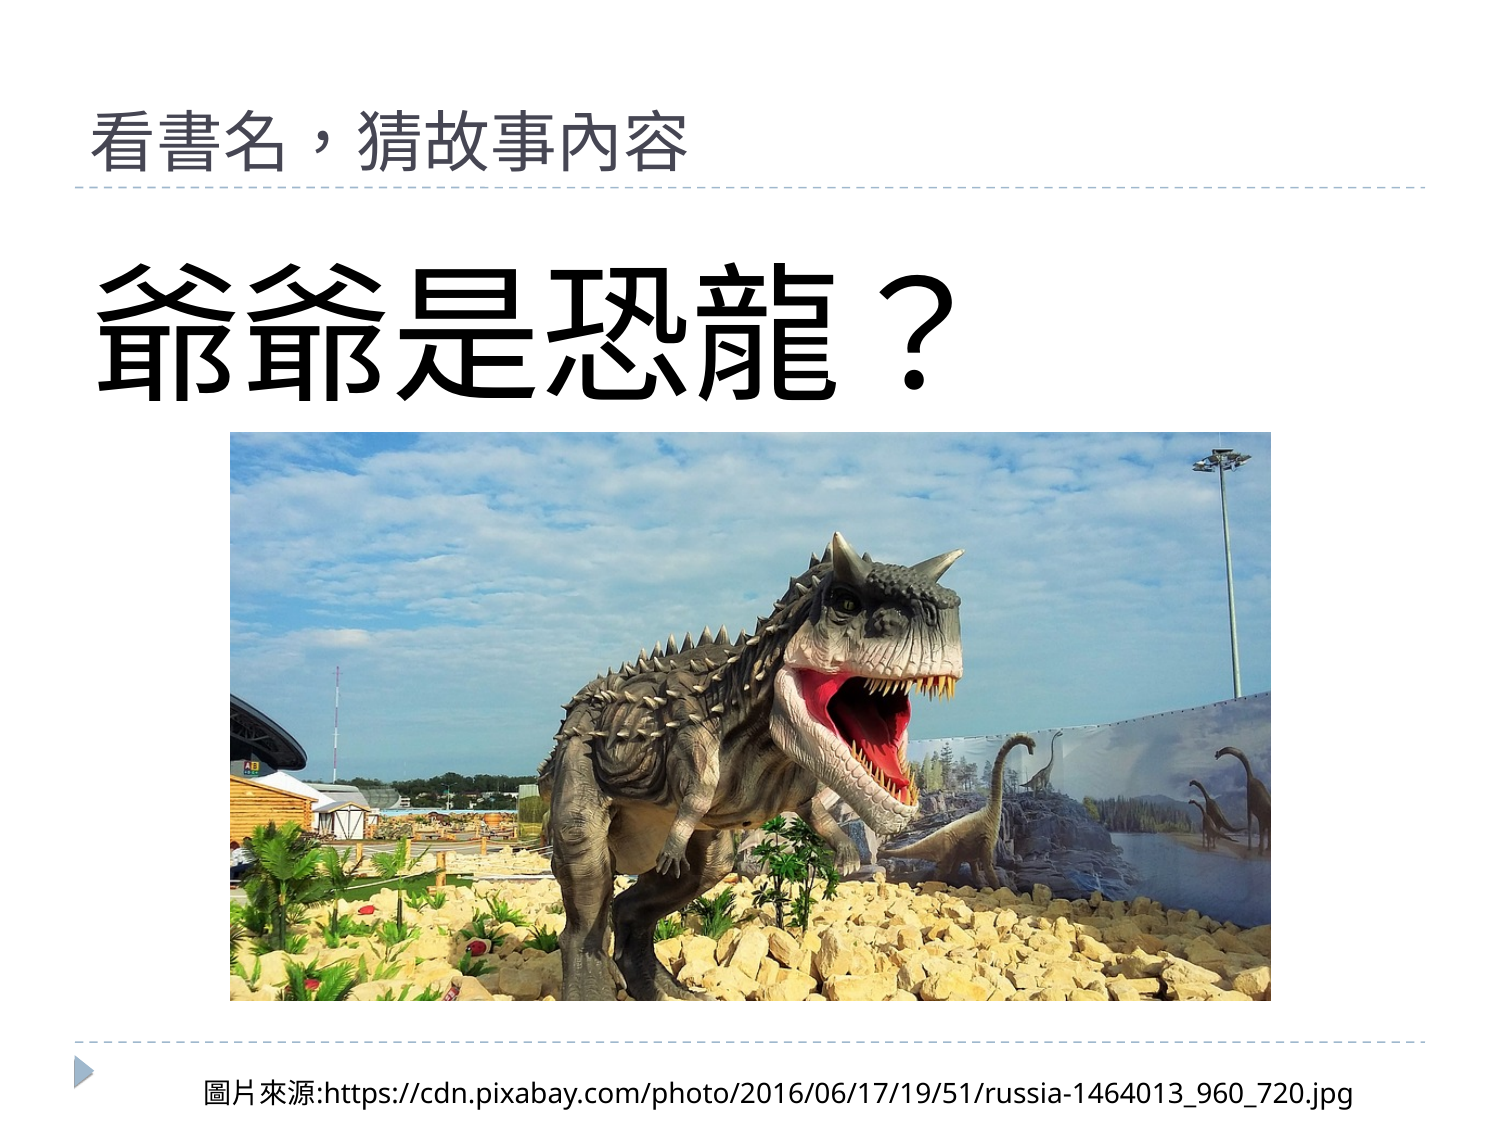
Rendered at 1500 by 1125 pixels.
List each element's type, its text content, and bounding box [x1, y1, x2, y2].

list 爺爺是恐龍？ [76, 231, 1427, 975]
title 看書名，猜故事內容 [75, 24, 1425, 188]
picture [230, 432, 1271, 1001]
text_box 圖片來源:https://cdn.pixabay.com/photo/2016/06/17/19/51/russia-1464013_960_720.jpg [112, 1058, 1447, 1125]
